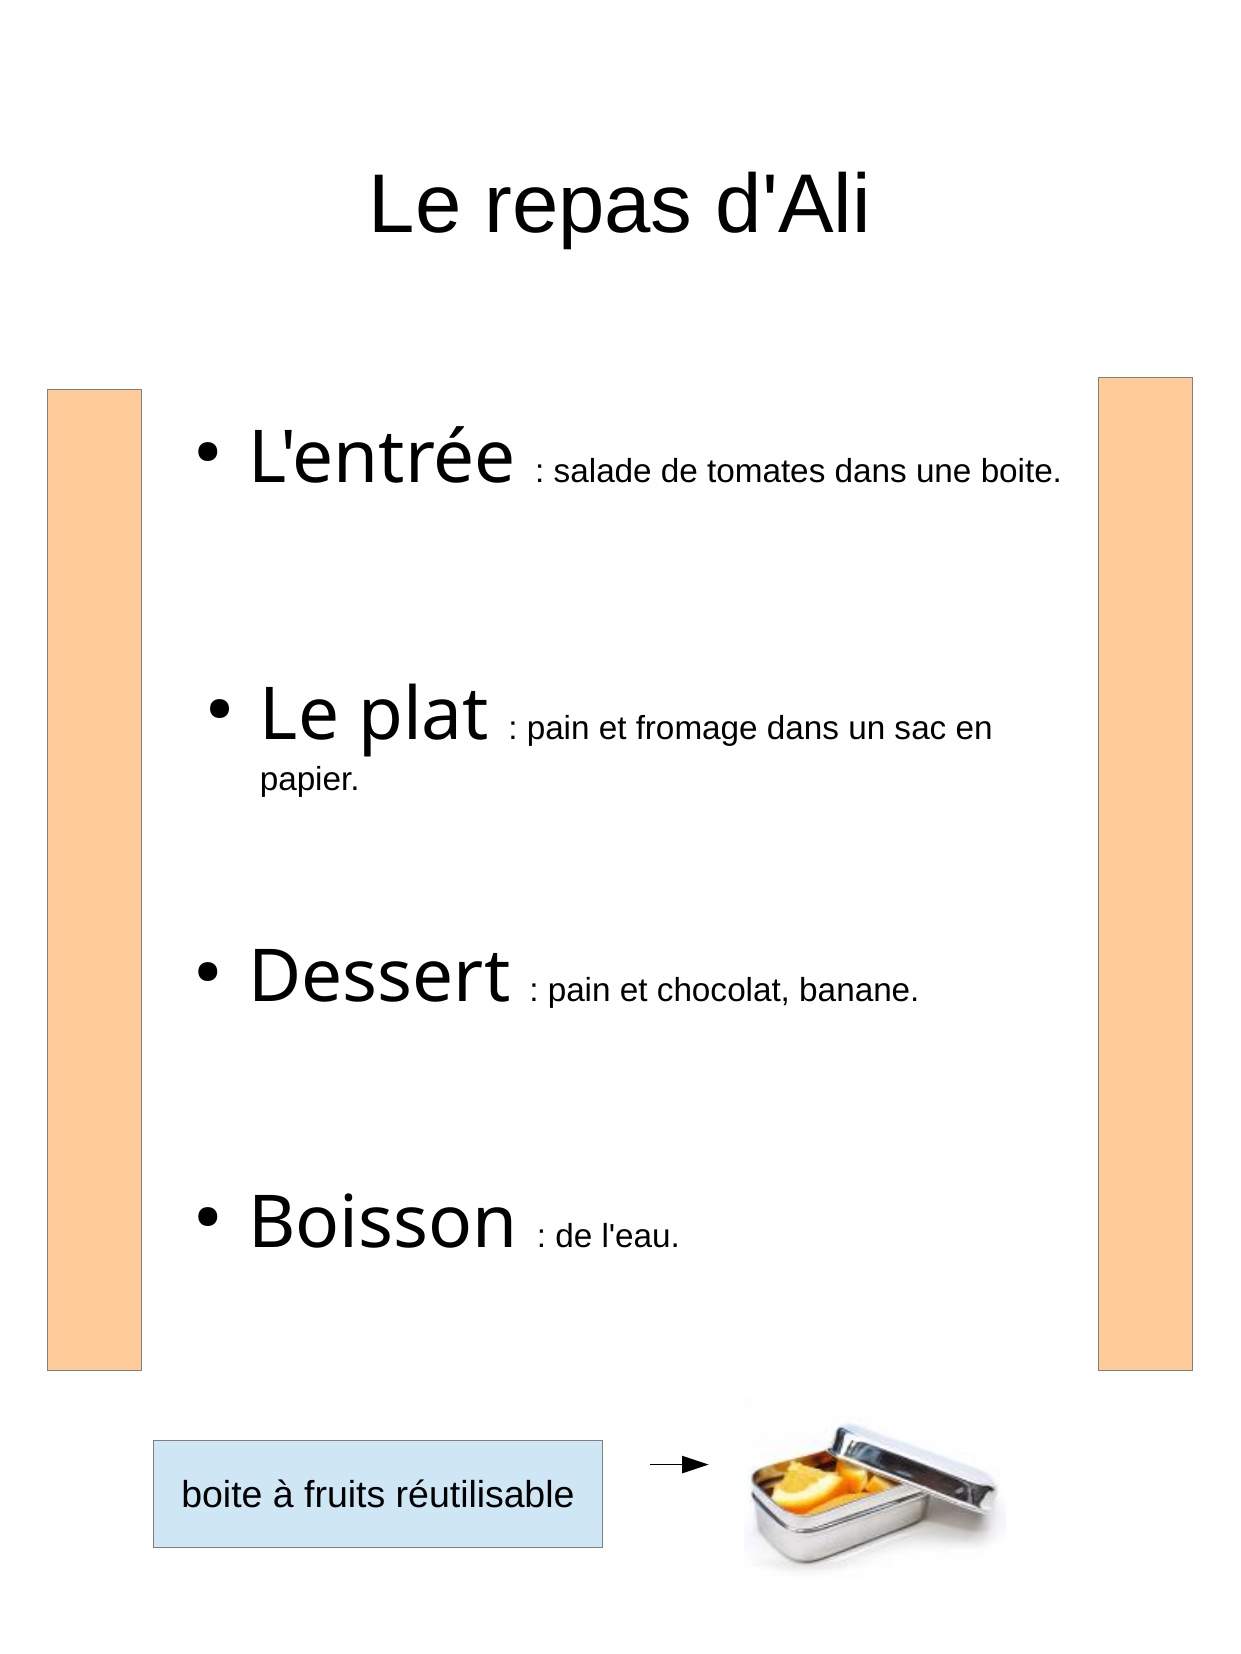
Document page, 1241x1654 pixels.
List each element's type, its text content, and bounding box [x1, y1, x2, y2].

list Le plat : pain et fromage dans un sac en papier. [188, 661, 1098, 860]
text_box [47, 389, 142, 1371]
list Boisson : de l'eau. [177, 1169, 1087, 1368]
list Dessert : pain et chocolat, banane. [177, 923, 1087, 1123]
text_box boite à fruits réutilisable [153, 1440, 603, 1548]
picture [744, 1398, 1007, 1595]
list L'entrée : salade de tomates dans une boite. [177, 404, 1087, 603]
title Le repas d'Ali [62, 65, 1179, 342]
text_box [1098, 377, 1193, 1371]
